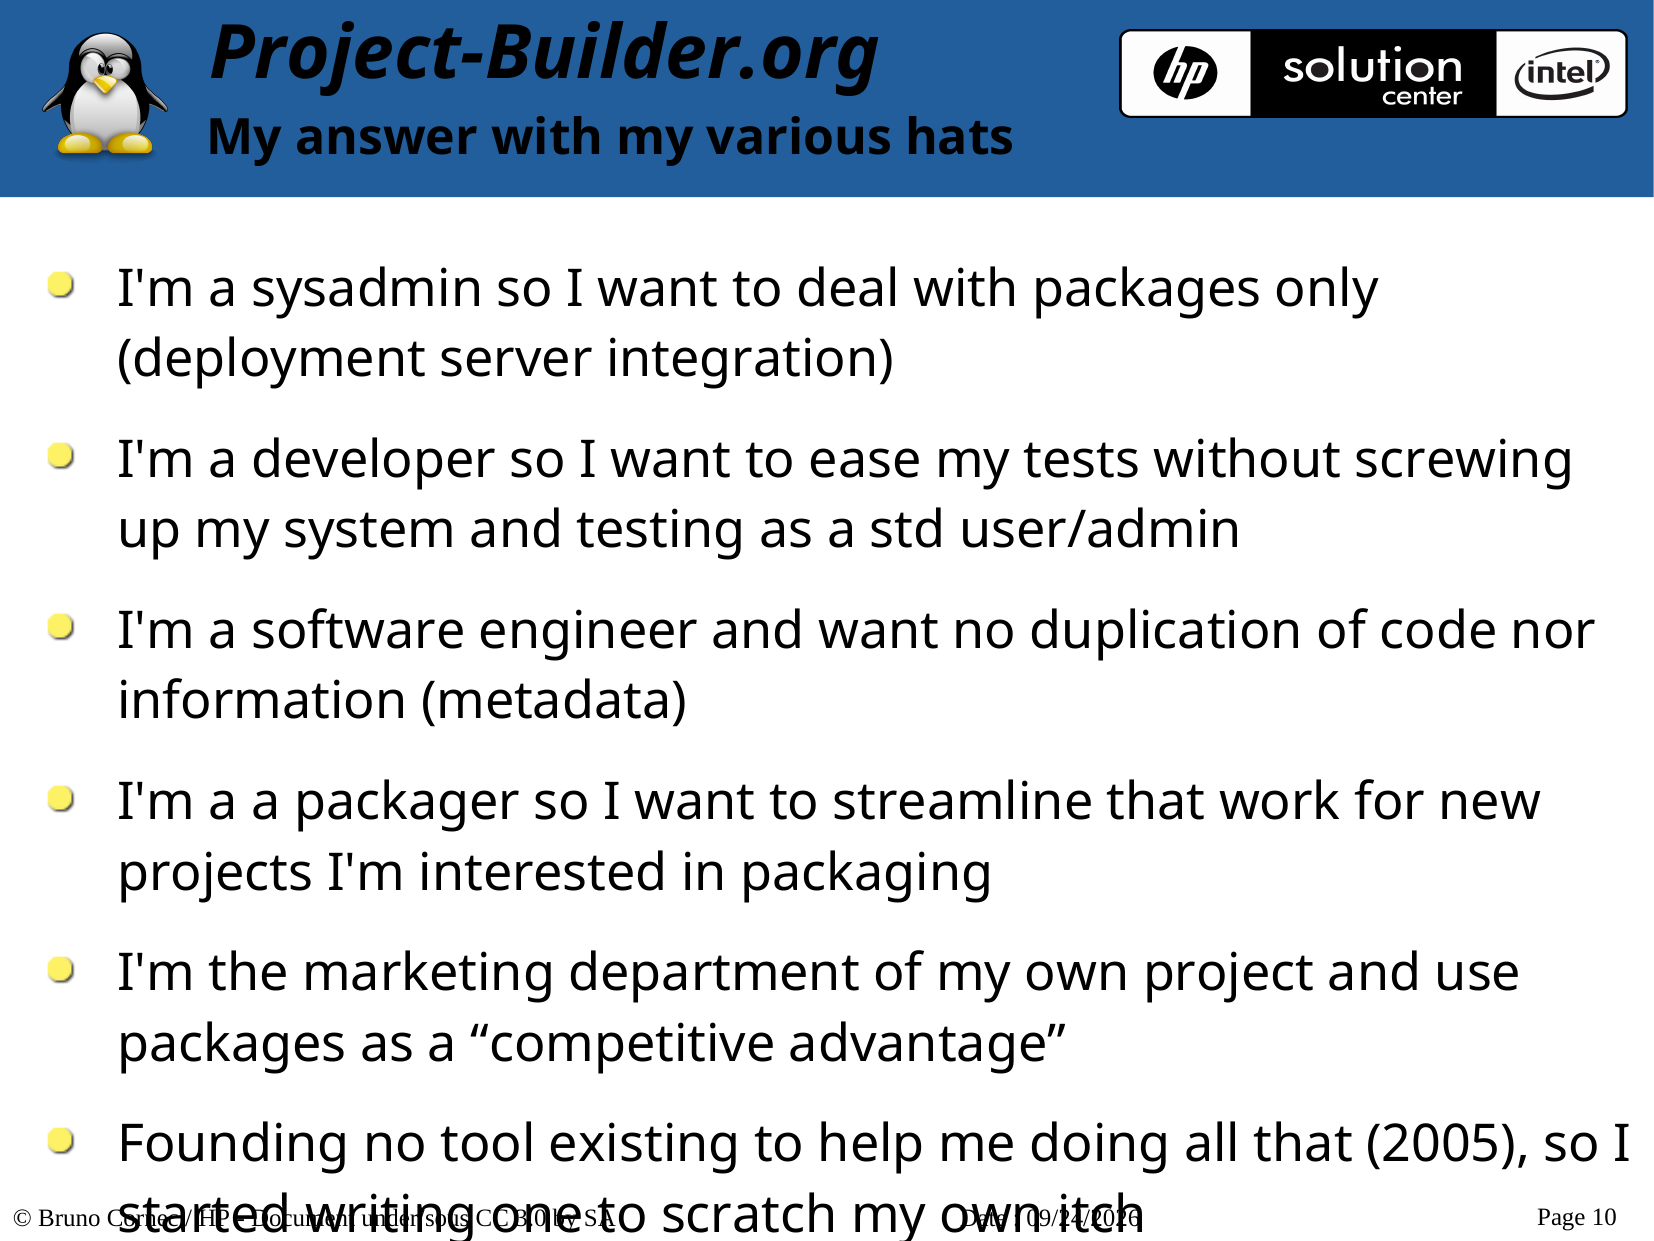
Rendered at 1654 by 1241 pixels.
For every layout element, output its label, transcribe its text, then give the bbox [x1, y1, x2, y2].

title My answer with my various hats [206, 56, 1121, 218]
picture [1119, 29, 1628, 118]
picture [42, 29, 168, 167]
picture [46, 1137, 77, 1157]
list I'm a sysadmin so I want to deal with packages only (deployment server integration) I'm a developer so I want to ease my tests without screwing up my system and testing as a std user/admin I'm a software engineer and want no duplication of code nor information (metadata) I'm a a packager so I want to streamline that work for new projects I'm interested in packaging I'm the marketing department of my own project and use packages as a “competitive advantage” Founding no tool existing to help me doing all that (2005), so I started writing one to scratch my own itch [34, 250, 1642, 1137]
